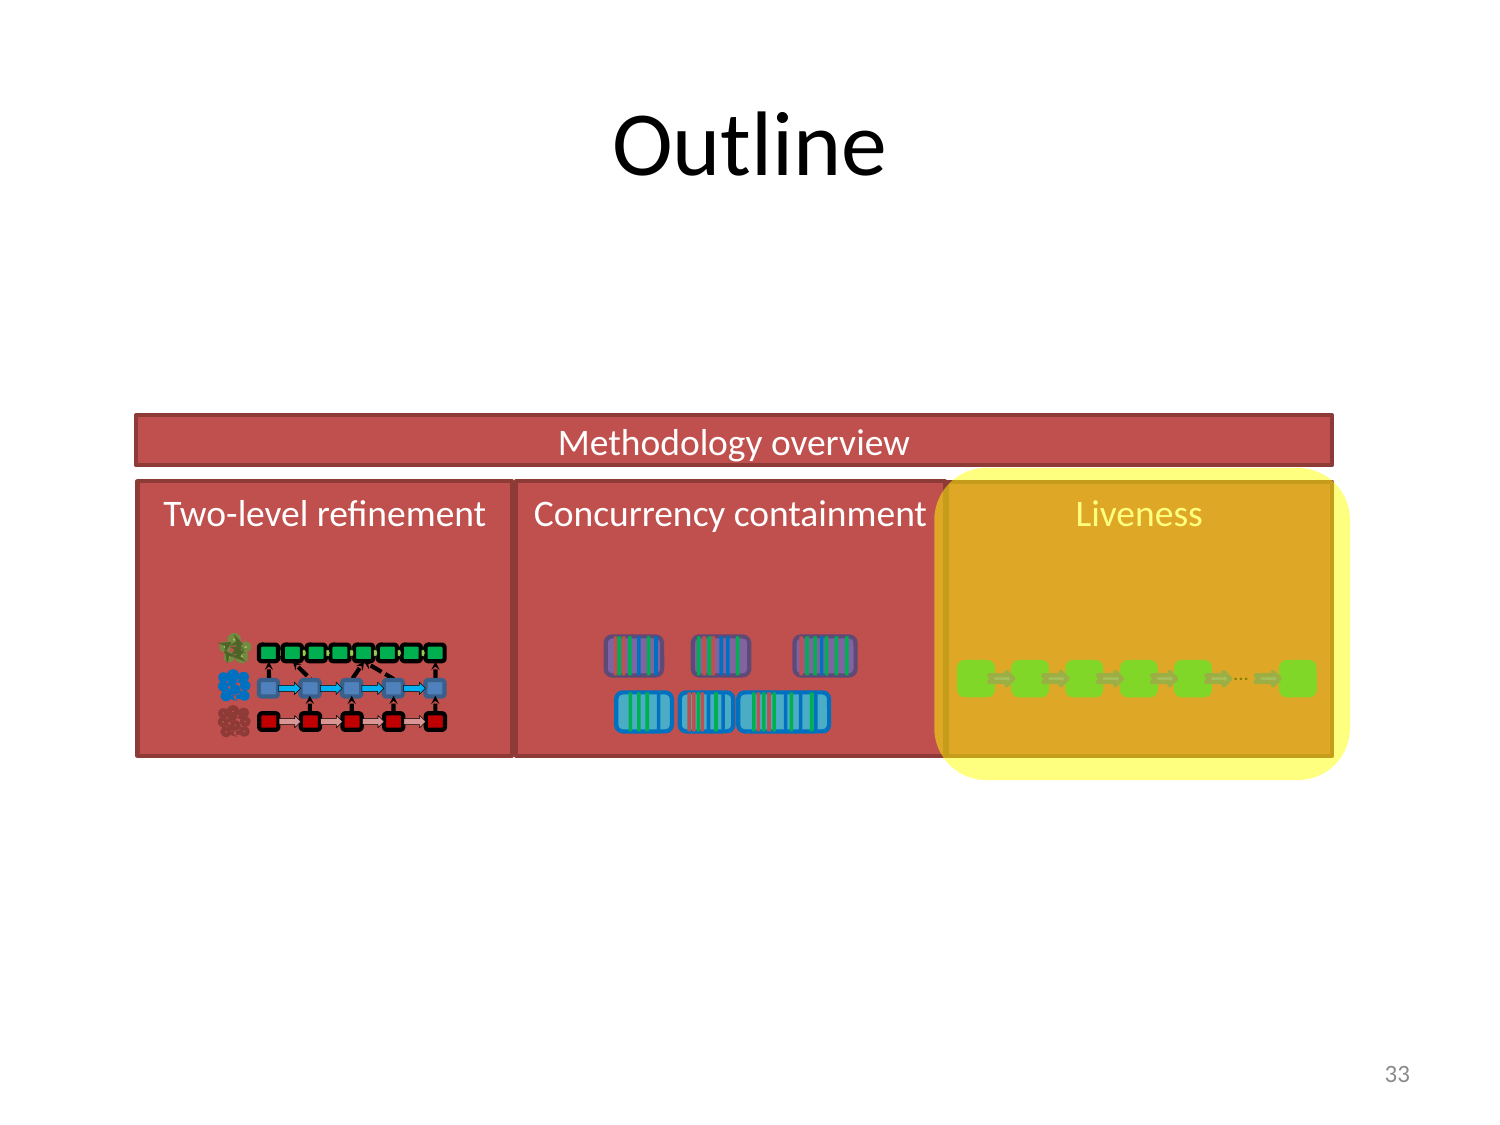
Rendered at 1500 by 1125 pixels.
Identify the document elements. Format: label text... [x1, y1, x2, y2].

text_box [229, 635, 235, 644]
text_box [219, 707, 249, 736]
text_box [616, 692, 672, 732]
title Outline [75, 45, 1425, 233]
text_box [259, 713, 445, 730]
text_box [241, 653, 247, 660]
text_box [219, 671, 249, 700]
text_box [242, 643, 250, 651]
text_box [258, 679, 445, 697]
text_box [692, 636, 750, 676]
text_box [679, 692, 734, 732]
text_box Two-level refinement [137, 481, 513, 756]
text_box [738, 692, 830, 732]
text_box Methodology overview [136, 415, 1332, 466]
text_box [258, 644, 445, 662]
text_box [934, 467, 1351, 781]
text_box Concurrency containment [516, 481, 946, 756]
slide_number <number> [1074, 1042, 1425, 1103]
text_box [605, 636, 663, 676]
text_box [794, 636, 856, 676]
